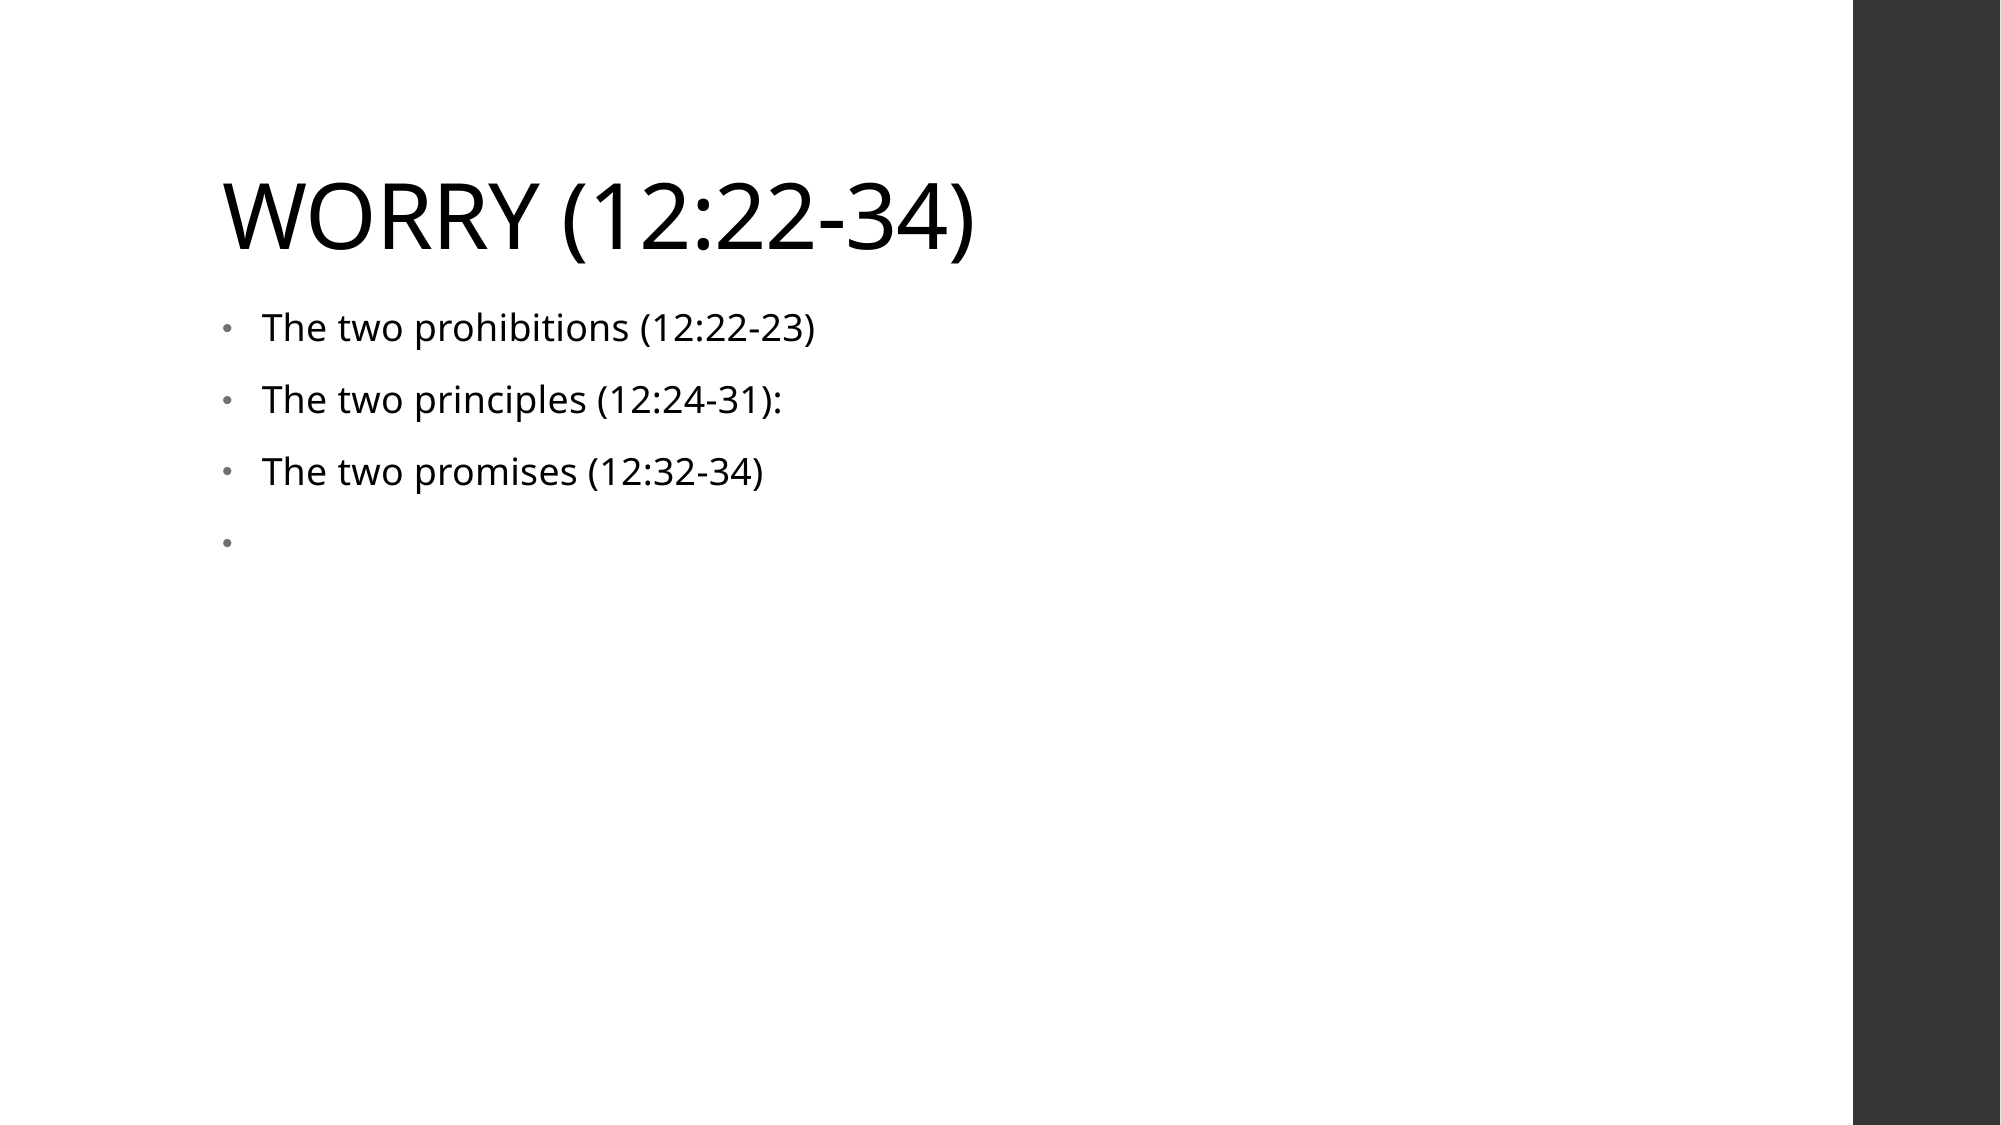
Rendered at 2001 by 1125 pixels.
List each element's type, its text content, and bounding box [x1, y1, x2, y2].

list The two prohibitions (12:22-23) The two principles (12:24-31): The two promises (12:32-34) [206, 299, 1617, 1014]
title WORRY (12:22-34) [206, 60, 1797, 278]
